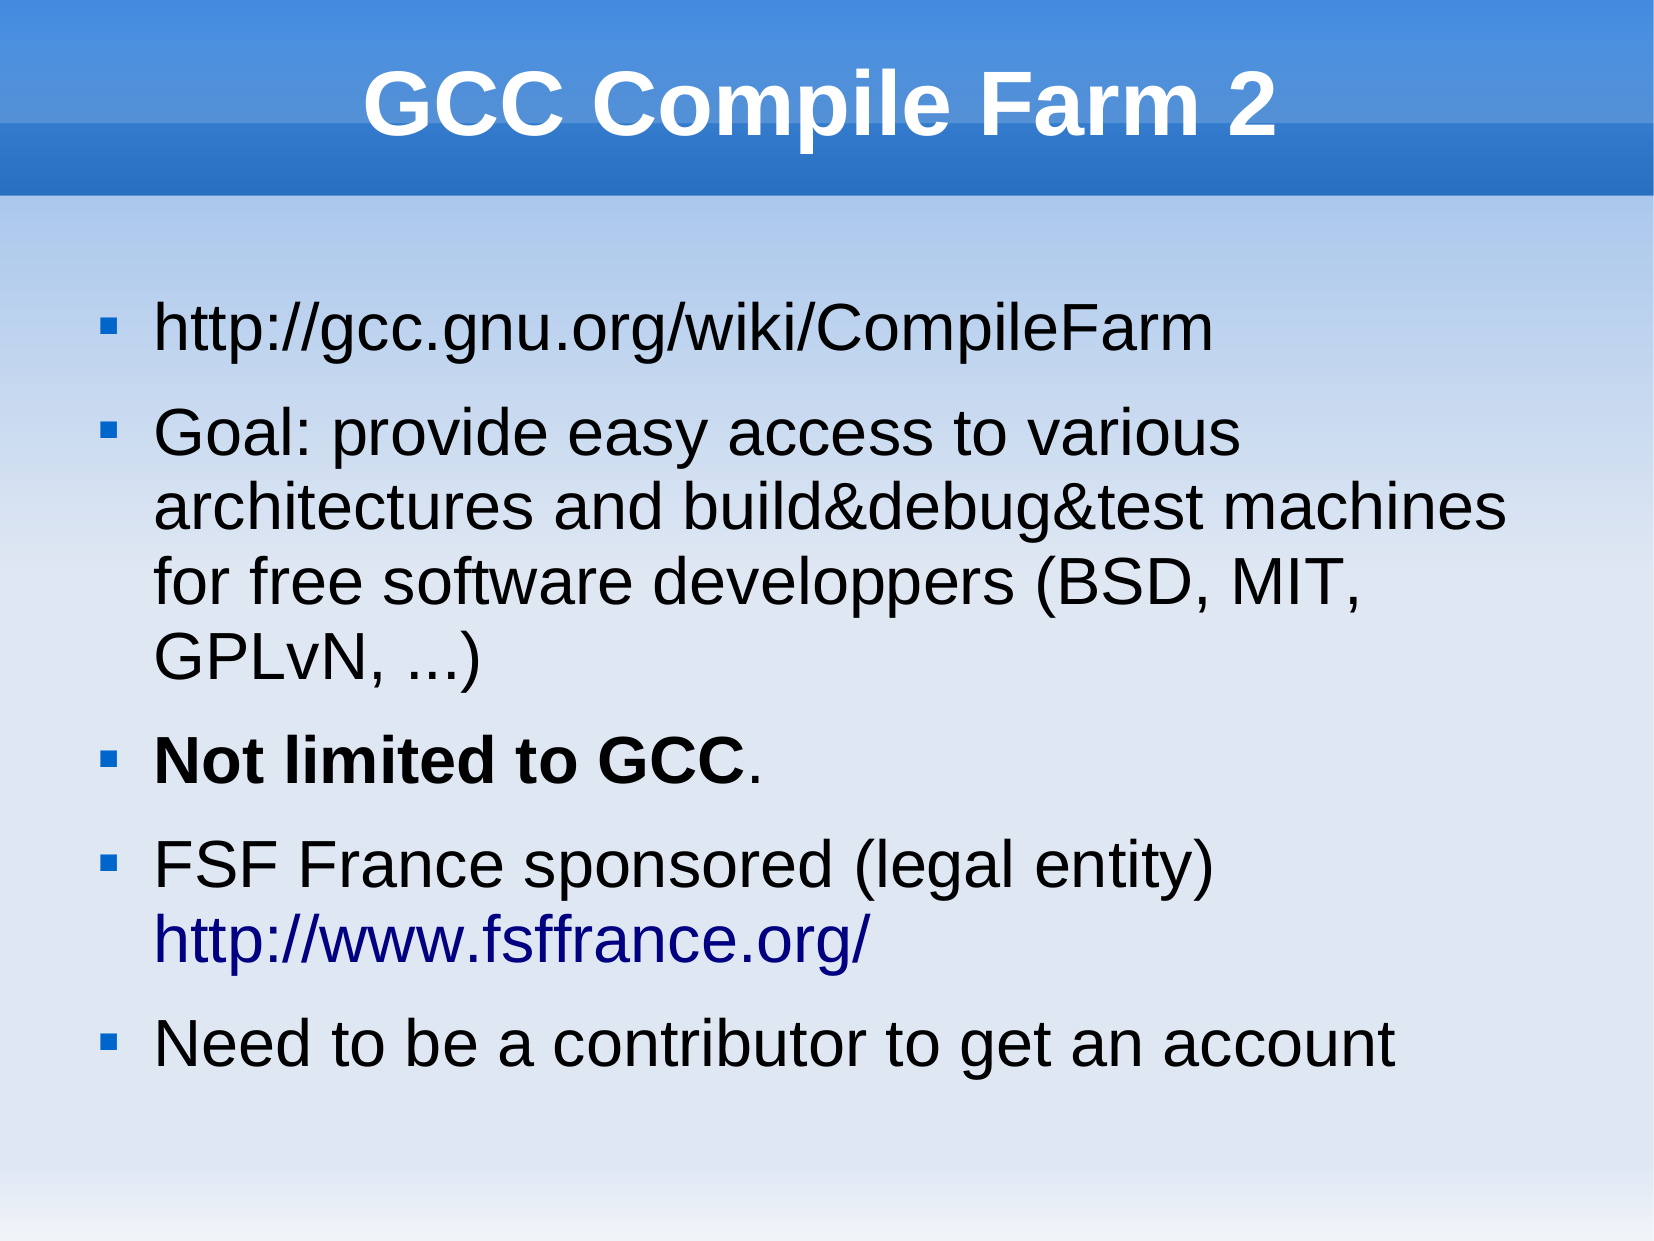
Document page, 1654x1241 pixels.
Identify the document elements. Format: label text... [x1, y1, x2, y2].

list http://gcc.gnu.org/wiki/CompileFarm Goal: provide easy access to various architectures and build&debug&test machines for free software developpers (BSD, MIT, GPLvN, ...) Not limited to GCC. FSF France sponsored (legal entity) http://www.fsffrance.org/ Need to be a contributor to get an account [82, 290, 1571, 1186]
title GCC Compile Farm 2 [76, 7, 1565, 200]
picture [0, 0, 1654, 1241]
